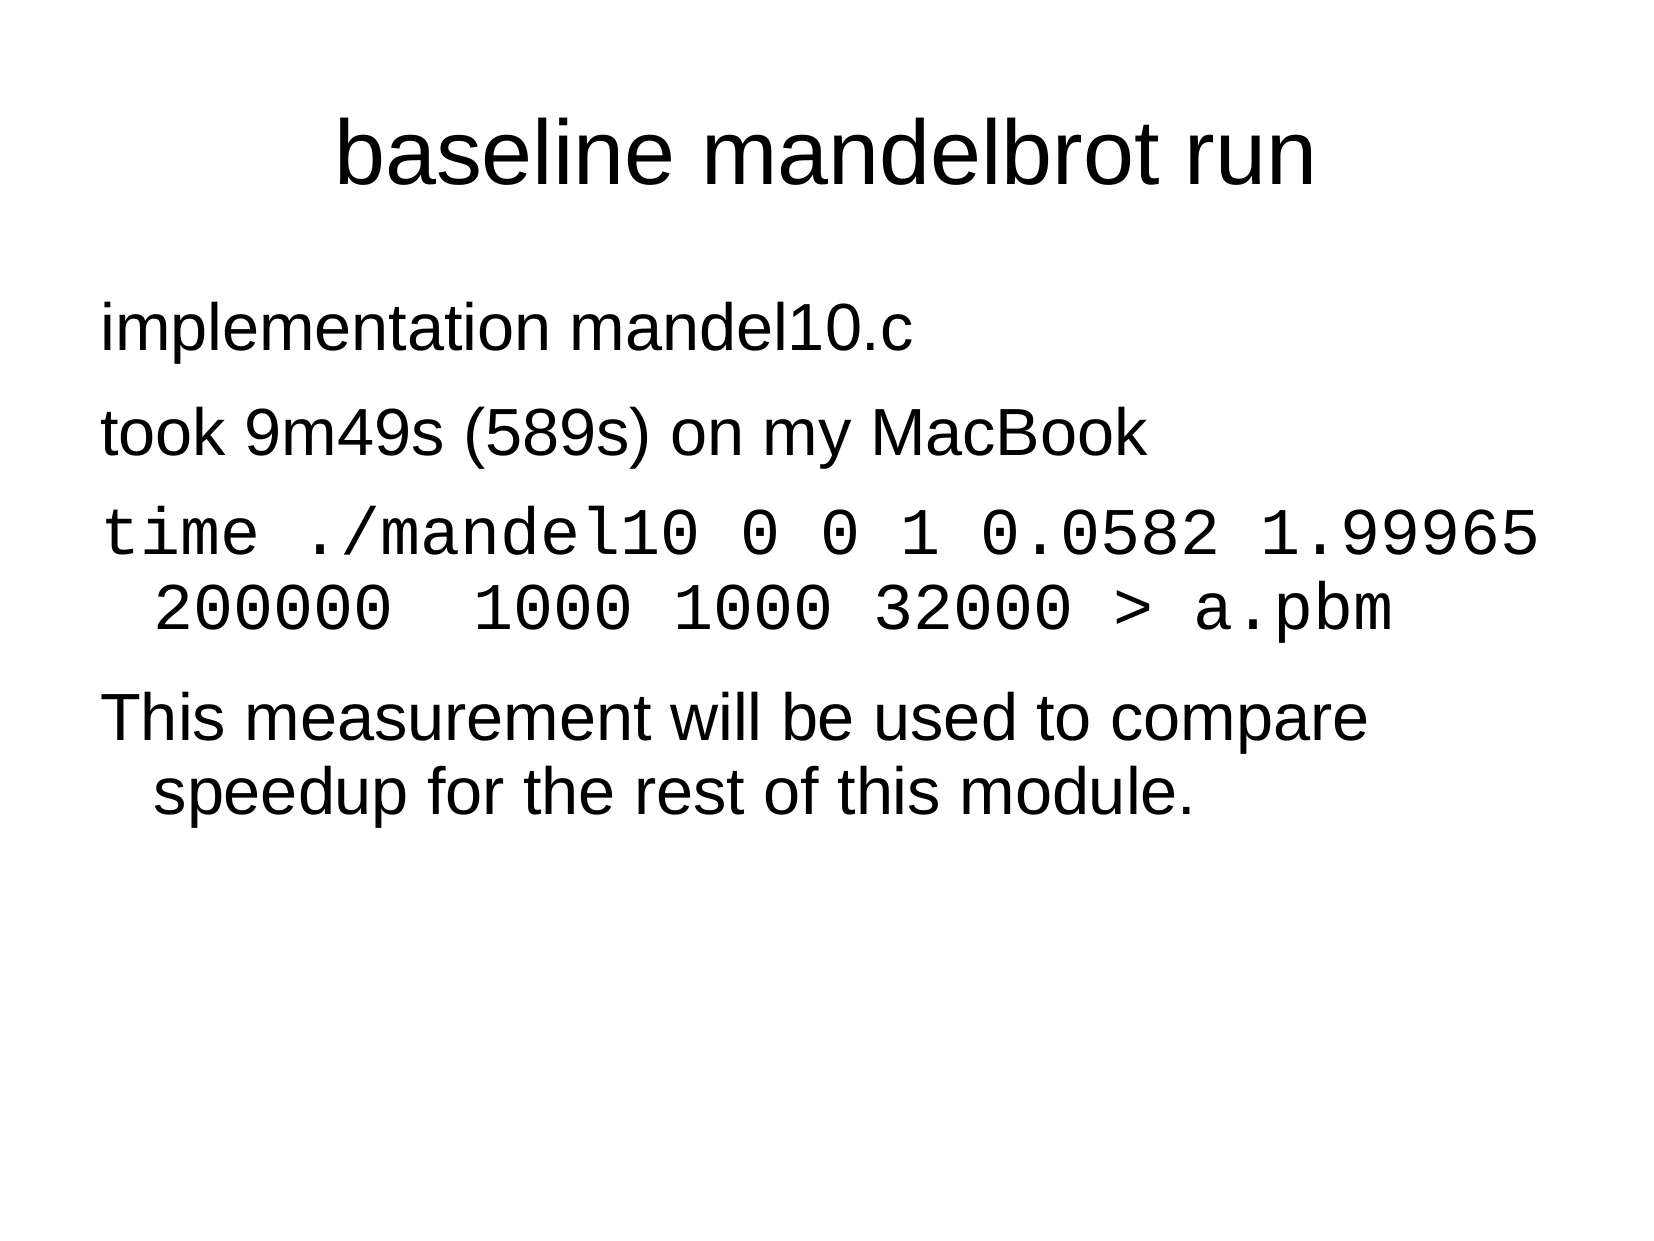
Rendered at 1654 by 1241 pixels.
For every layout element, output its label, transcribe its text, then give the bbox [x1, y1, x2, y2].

title baseline mandelbrot run [82, 49, 1571, 257]
list implementation mandel10.c took 9m49s (589s) on my MacBook time ./mandel10 0 0 1 0.0582 1.99965 200000 1000 1000 32000 > a.pbm This measurement will be used to compare speedup for the rest of this module. [82, 290, 1571, 1100]
